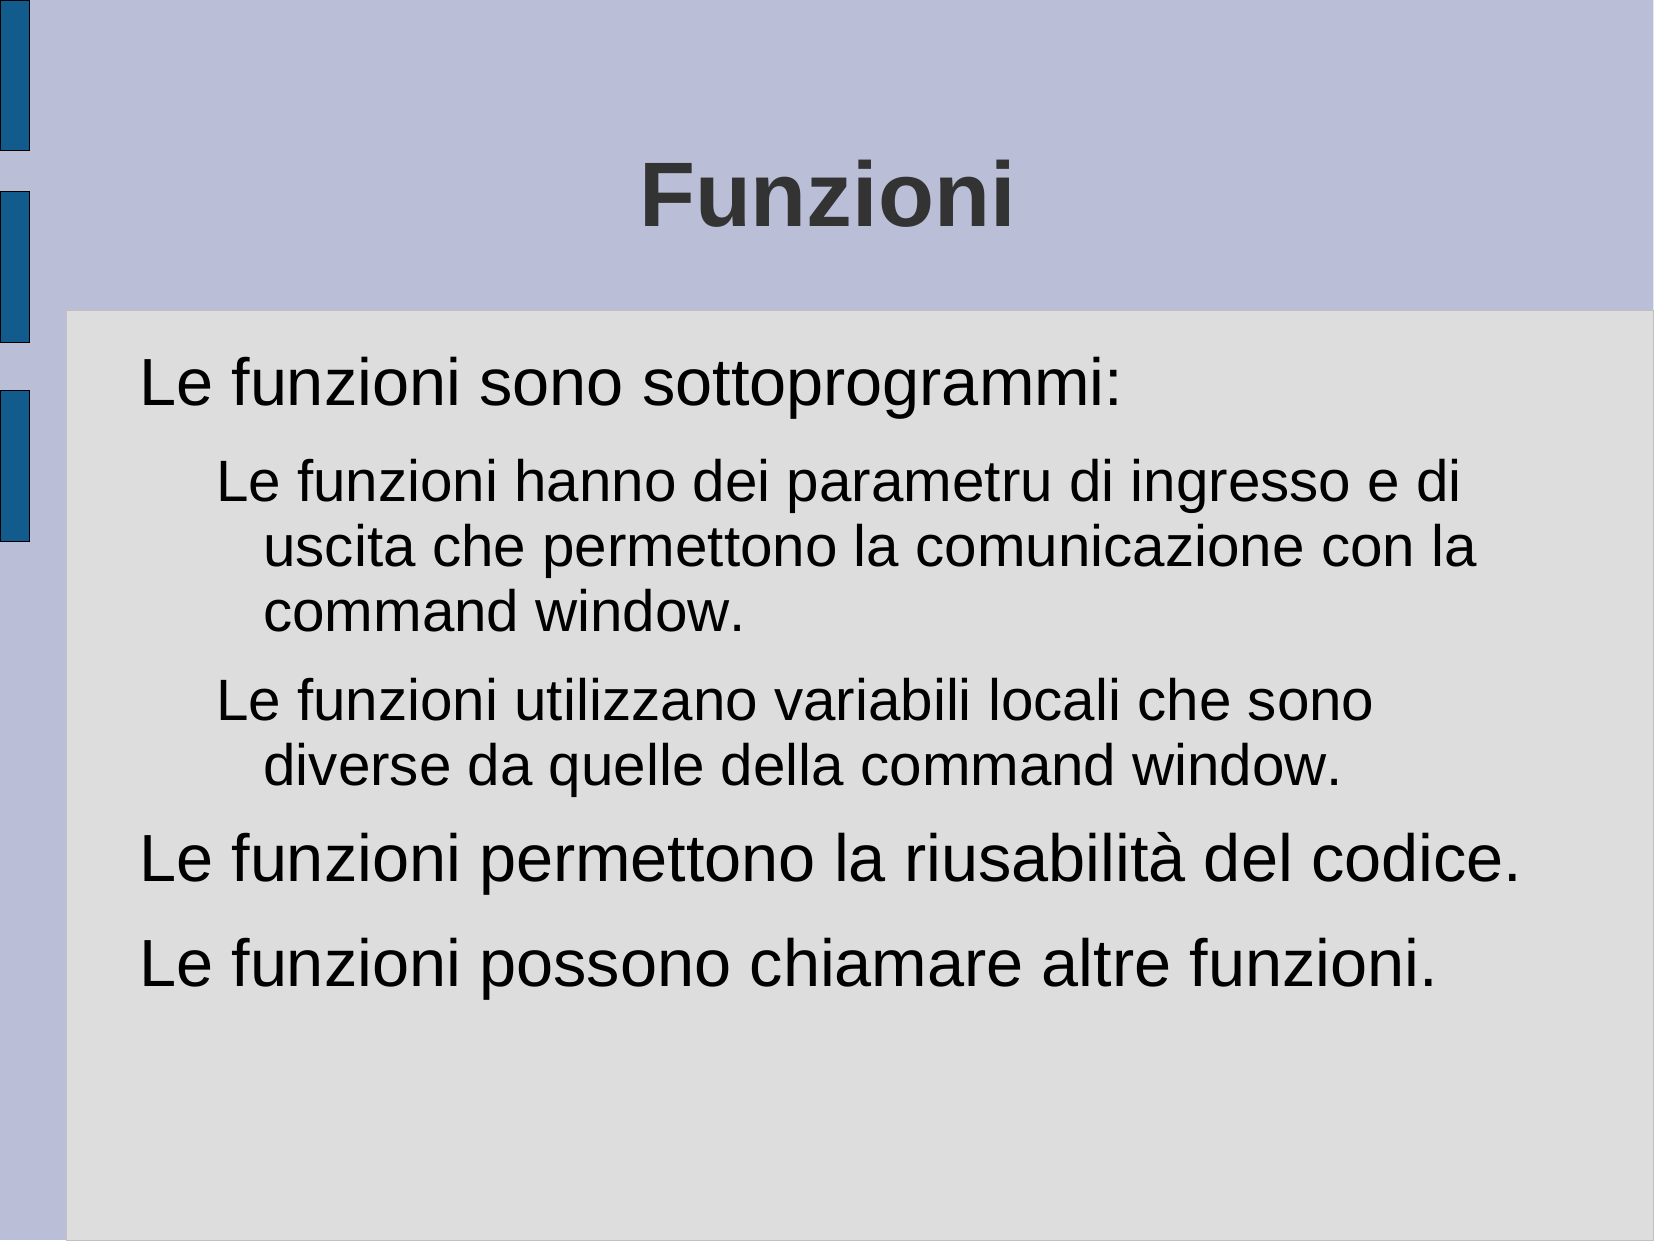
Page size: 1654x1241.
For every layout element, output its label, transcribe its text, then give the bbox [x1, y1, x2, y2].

title Funzioni [121, 91, 1534, 299]
list Le funzioni sono sottoprogrammi: Le funzioni hanno dei parametru di ingresso e di uscita che permettono la comunicazione con la command window. Le funzioni utilizzano variabili locali che sono diverse da quelle della command window. Le funzioni permettono la riusabilità del codice. Le funzioni possono chiamare altre funzioni. [121, 344, 1534, 1112]
